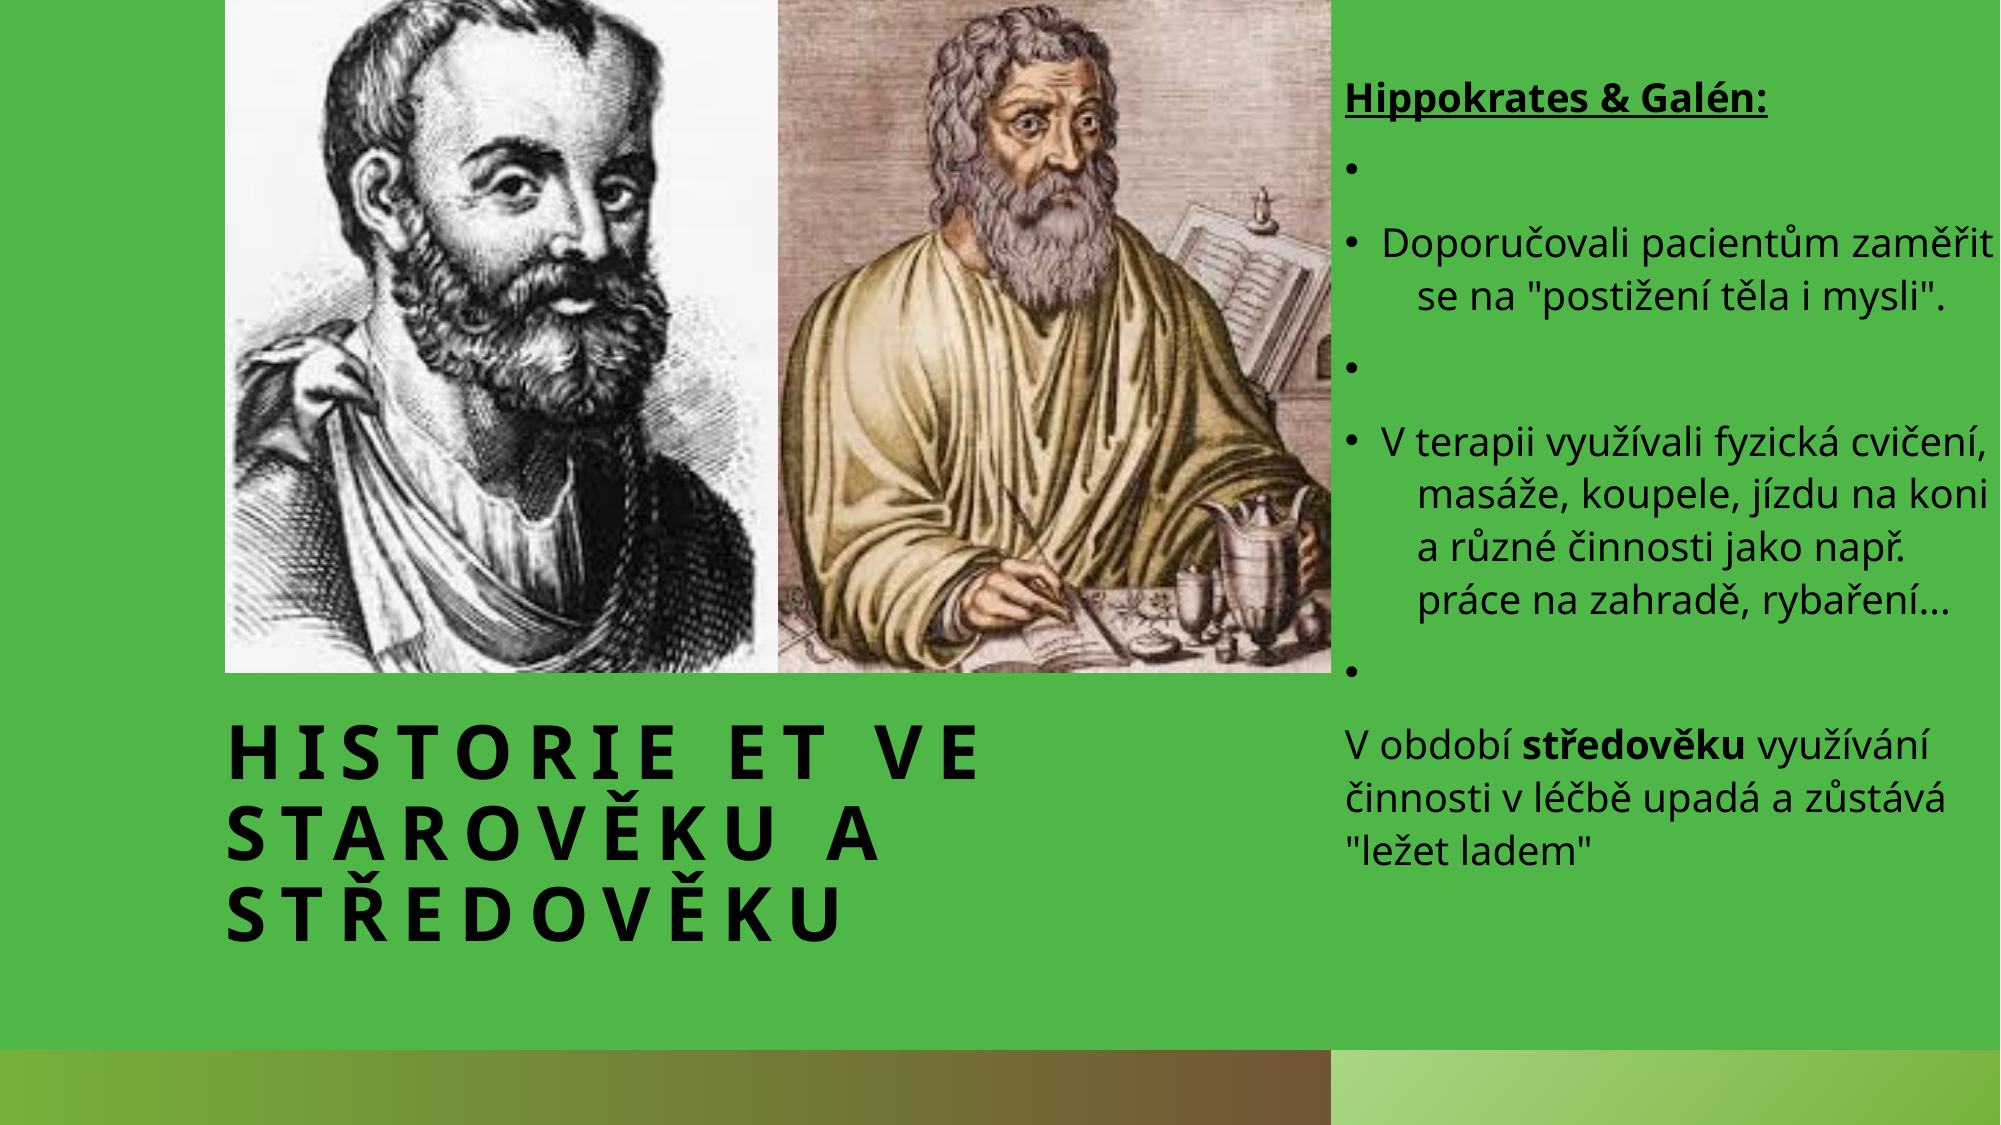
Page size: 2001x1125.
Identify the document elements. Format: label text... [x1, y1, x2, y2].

list Hippokrates & Galén: Doporučovali pacientům zaměřit se na "postižení těla i mysli". V terapii využívali fyzická cvičení, masáže, koupele, jízdu na koni a různé činnosti jako např. práce na zahradě, rybaření... V období středověku využívání činnosti v léčbě upadá a zůstává "ležet ladem" [1344, 67, 2000, 960]
picture [225, 0, 1332, 673]
title Historie et ve starověku a středověku [225, 714, 1332, 960]
text_box [0, 0, 2000, 1125]
